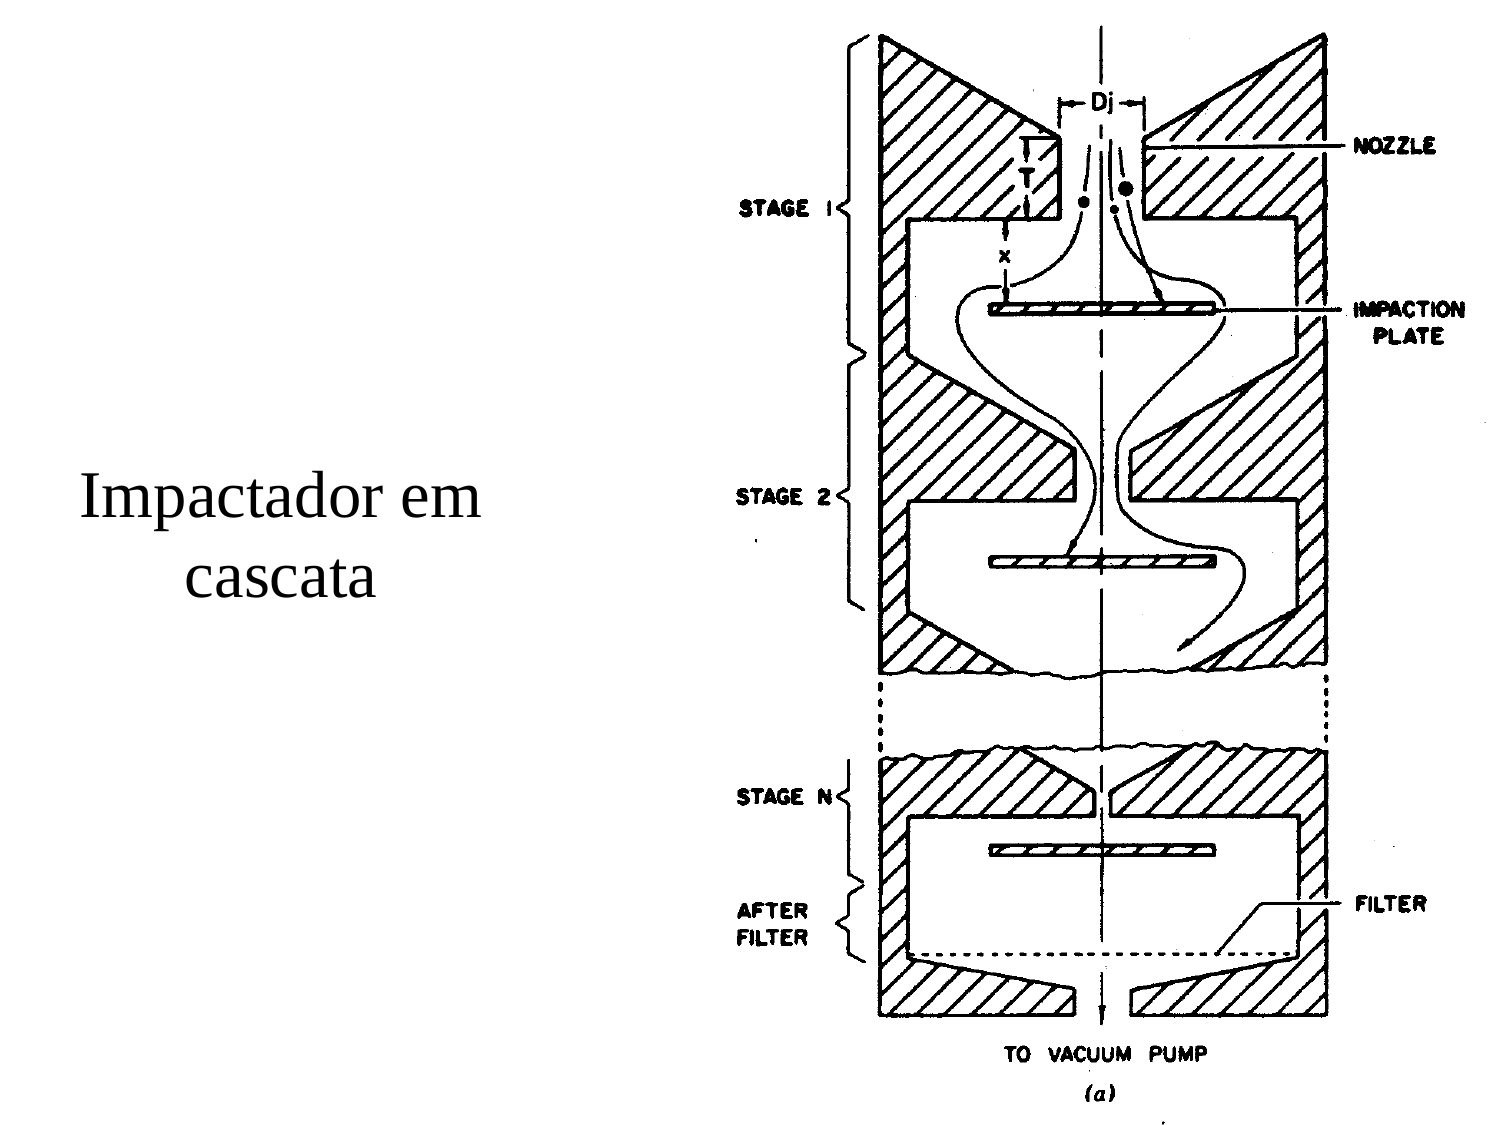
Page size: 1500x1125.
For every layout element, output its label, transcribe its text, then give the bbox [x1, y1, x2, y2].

picture [708, 0, 1500, 1125]
title Impactador em cascata [24, 262, 538, 801]
